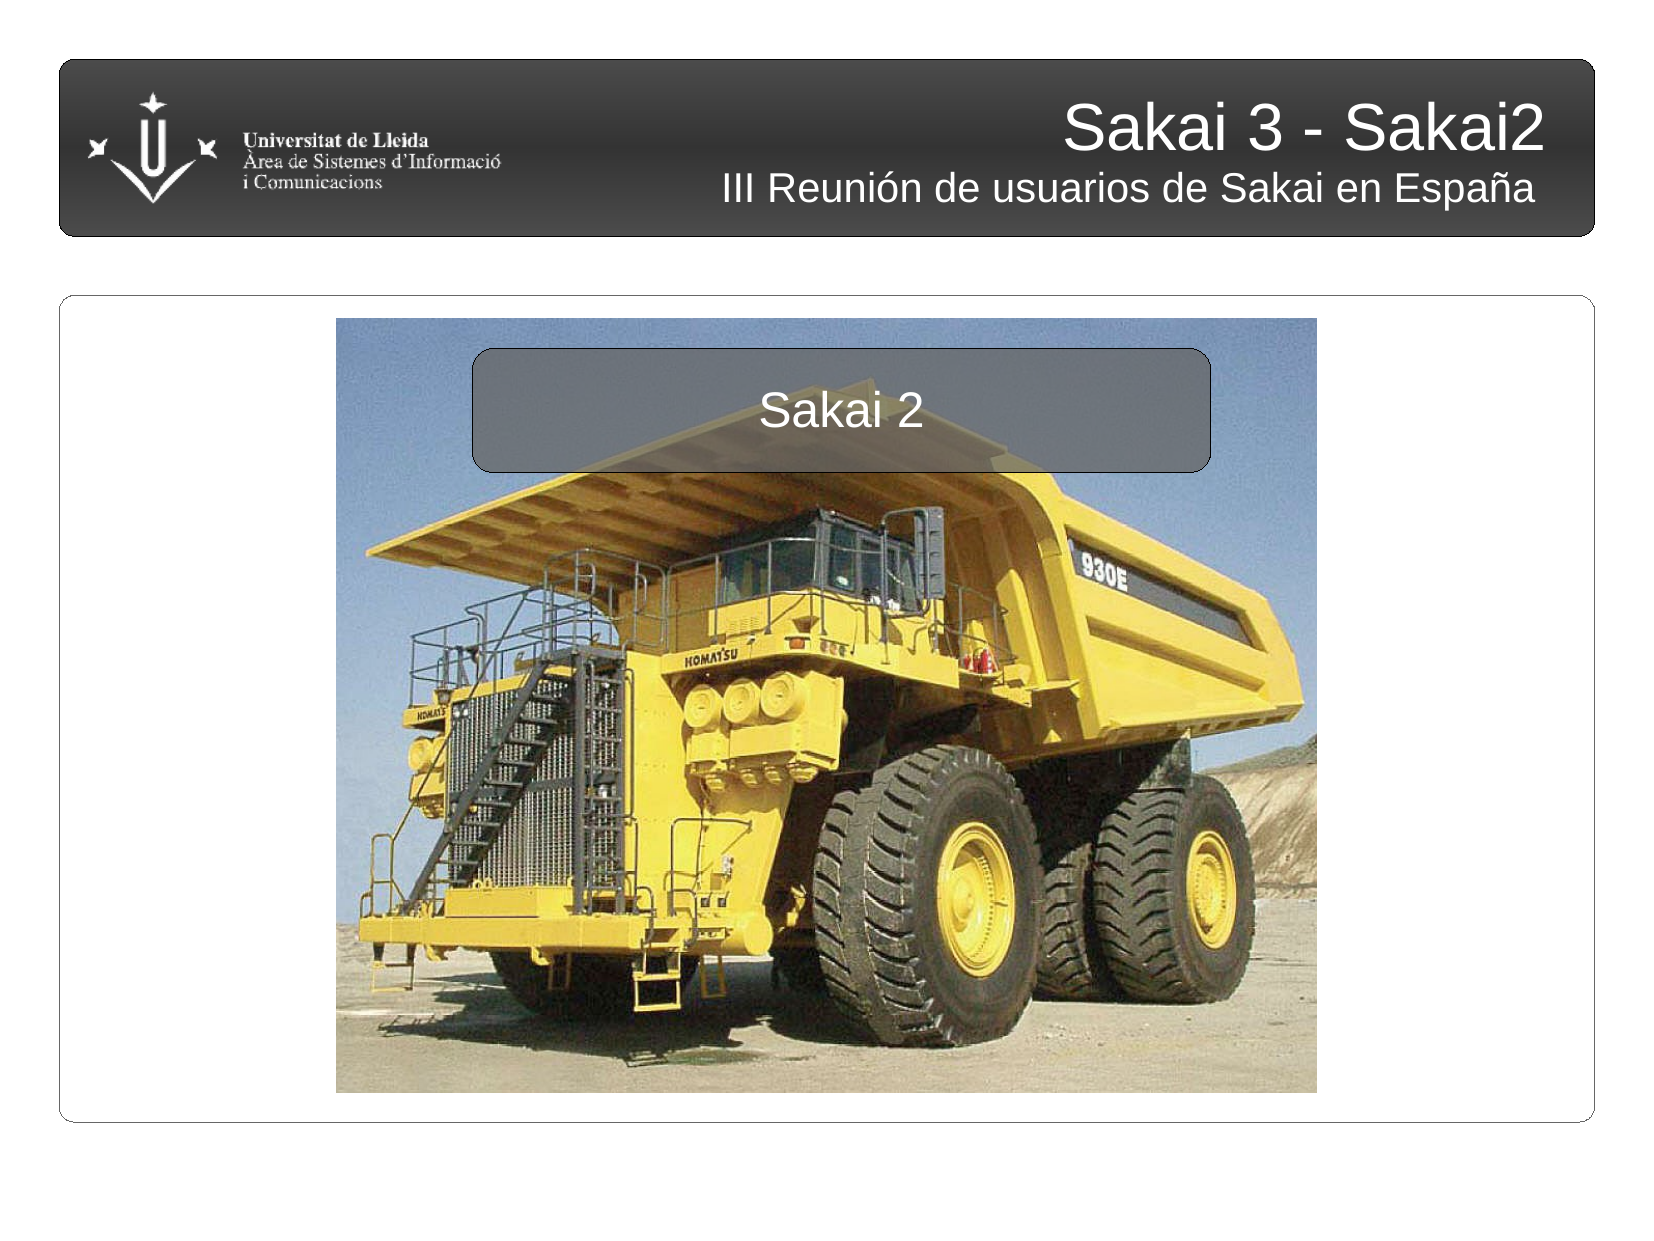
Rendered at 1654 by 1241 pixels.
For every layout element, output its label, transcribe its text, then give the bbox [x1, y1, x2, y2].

picture [64, 75, 530, 225]
title Sakai 3 - Sakai2 III Reunión de usuarios de Sakai en España [501, 76, 1548, 225]
text_box Sakai 2 [472, 348, 1211, 473]
picture [336, 318, 1317, 1093]
